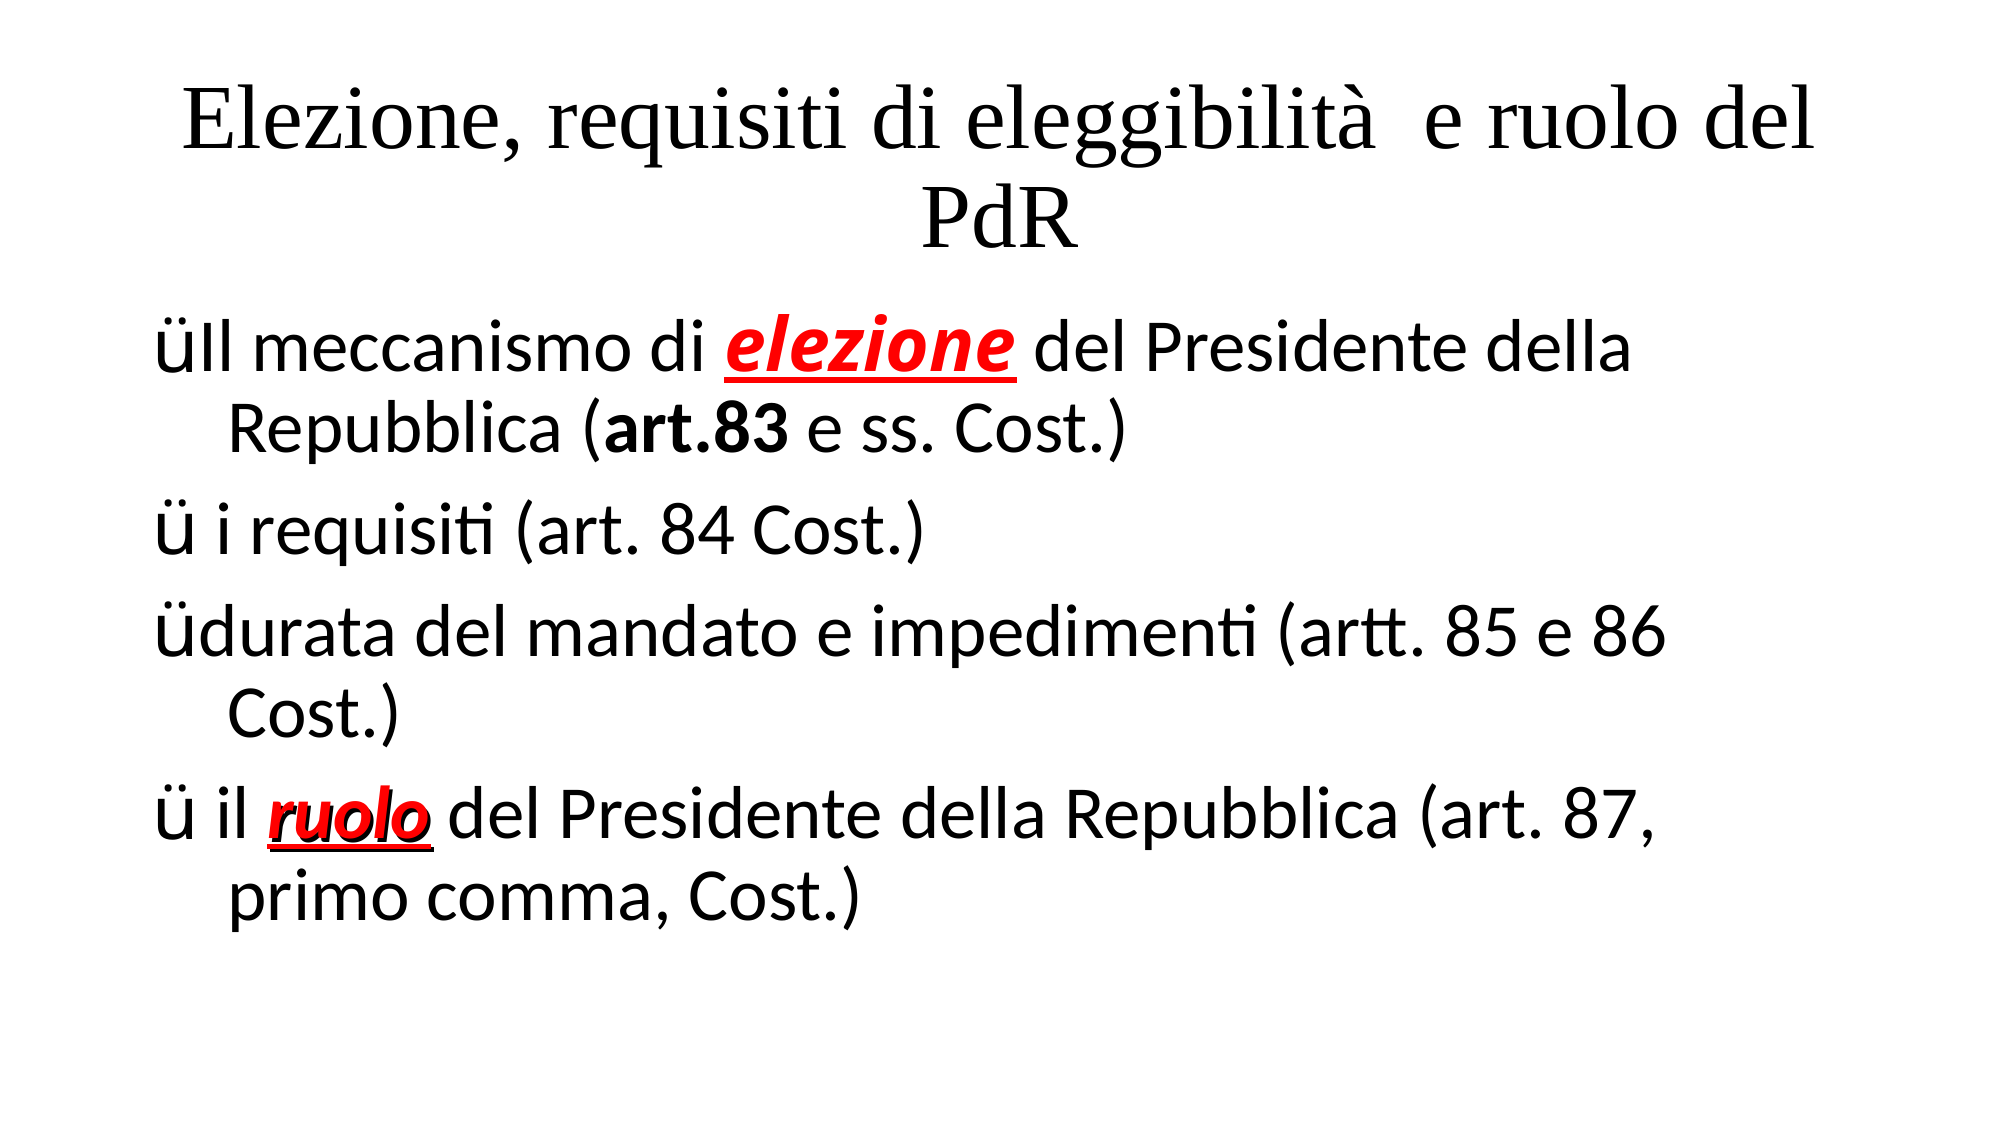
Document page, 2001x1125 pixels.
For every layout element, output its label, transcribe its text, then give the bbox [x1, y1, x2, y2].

list Il meccanismo di elezione del Presidente della Repubblica (art.83 e ss. Cost.) i requisiti (art. 84 Cost.) durata del mandato e impedimenti (artt. 85 e 86 Cost.) il ruolo del Presidente della Repubblica (art. 87, primo comma, Cost.) [137, 299, 1863, 1014]
title Elezione, requisiti di eleggibilità e ruolo del PdR [137, 59, 1863, 278]
